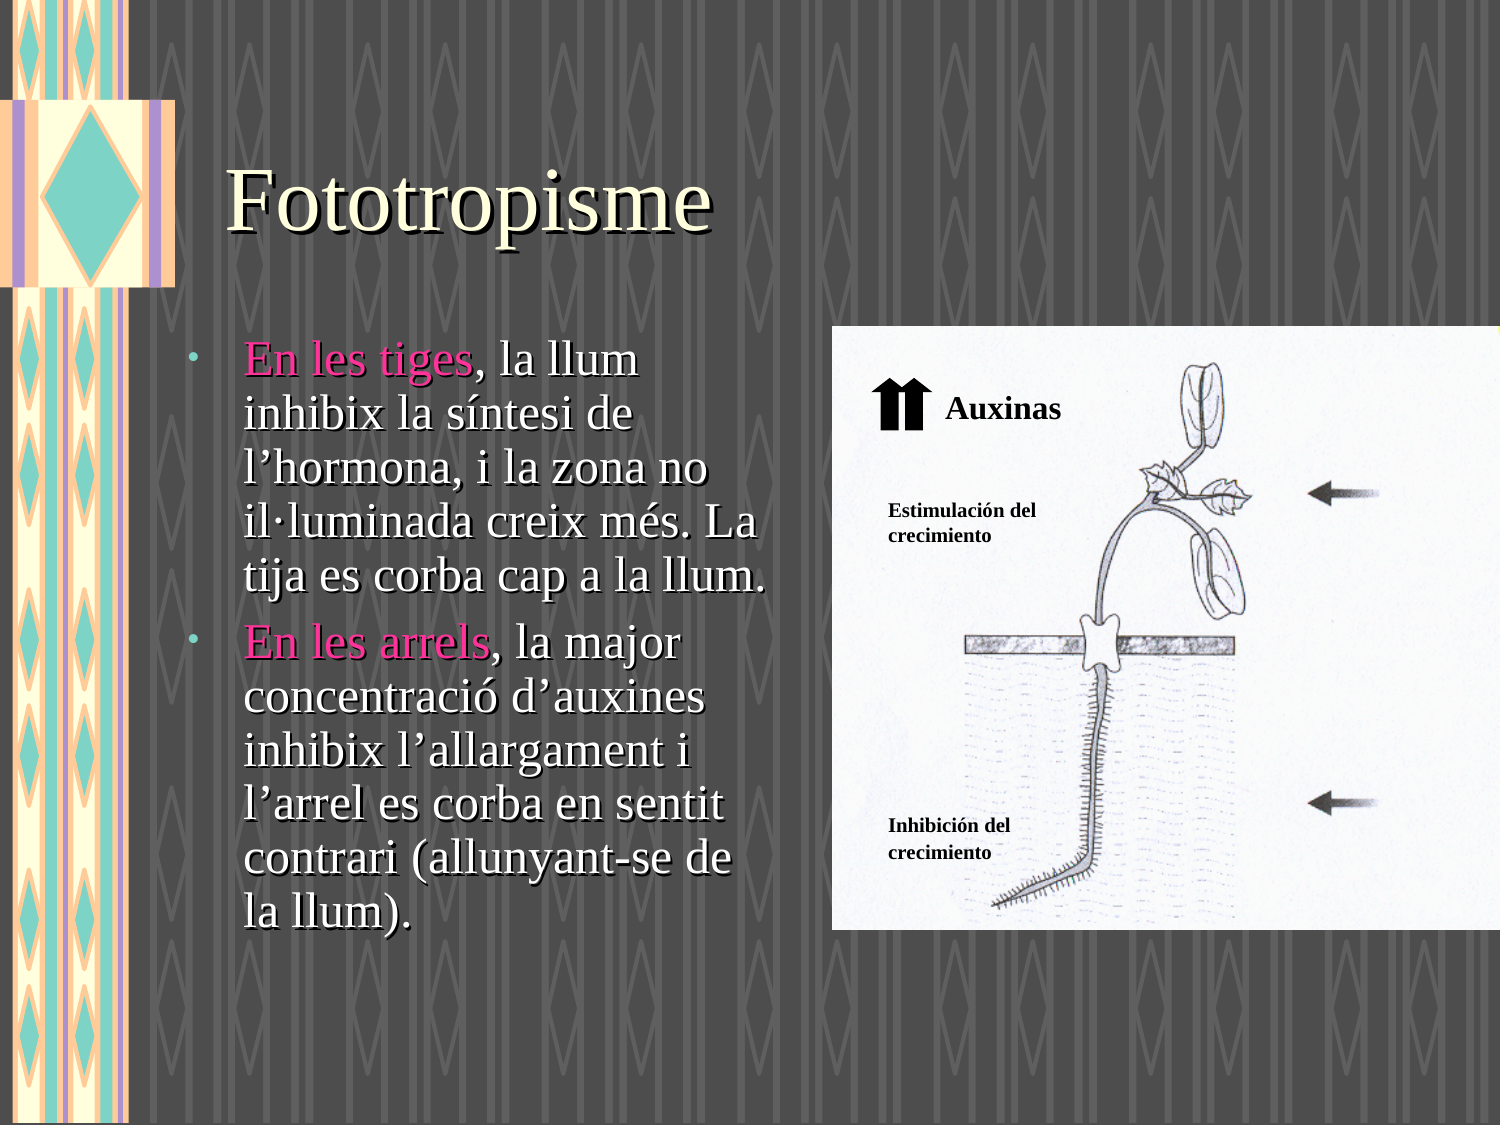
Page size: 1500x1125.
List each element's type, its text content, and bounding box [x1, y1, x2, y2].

title Fototropisme [209, 99, 1485, 288]
text_box Estimulación del crecimiento [873, 489, 1077, 555]
list [821, 324, 1447, 1001]
text_box [873, 378, 931, 430]
text_box Inhibición del crecimiento [873, 796, 1077, 872]
text_box Auxinas [930, 378, 1085, 435]
list En les tiges, la llum inhibix la síntesi de l’hormona, i la zona no il·luminada creix més. La tija es corba cap a la llum. En les arrels, la major concentració d’auxines inhibix l’allargament i l’arrel es corba en sentit contrari (allunyant-se de la llum). [171, 324, 797, 1001]
picture [832, 326, 1500, 930]
